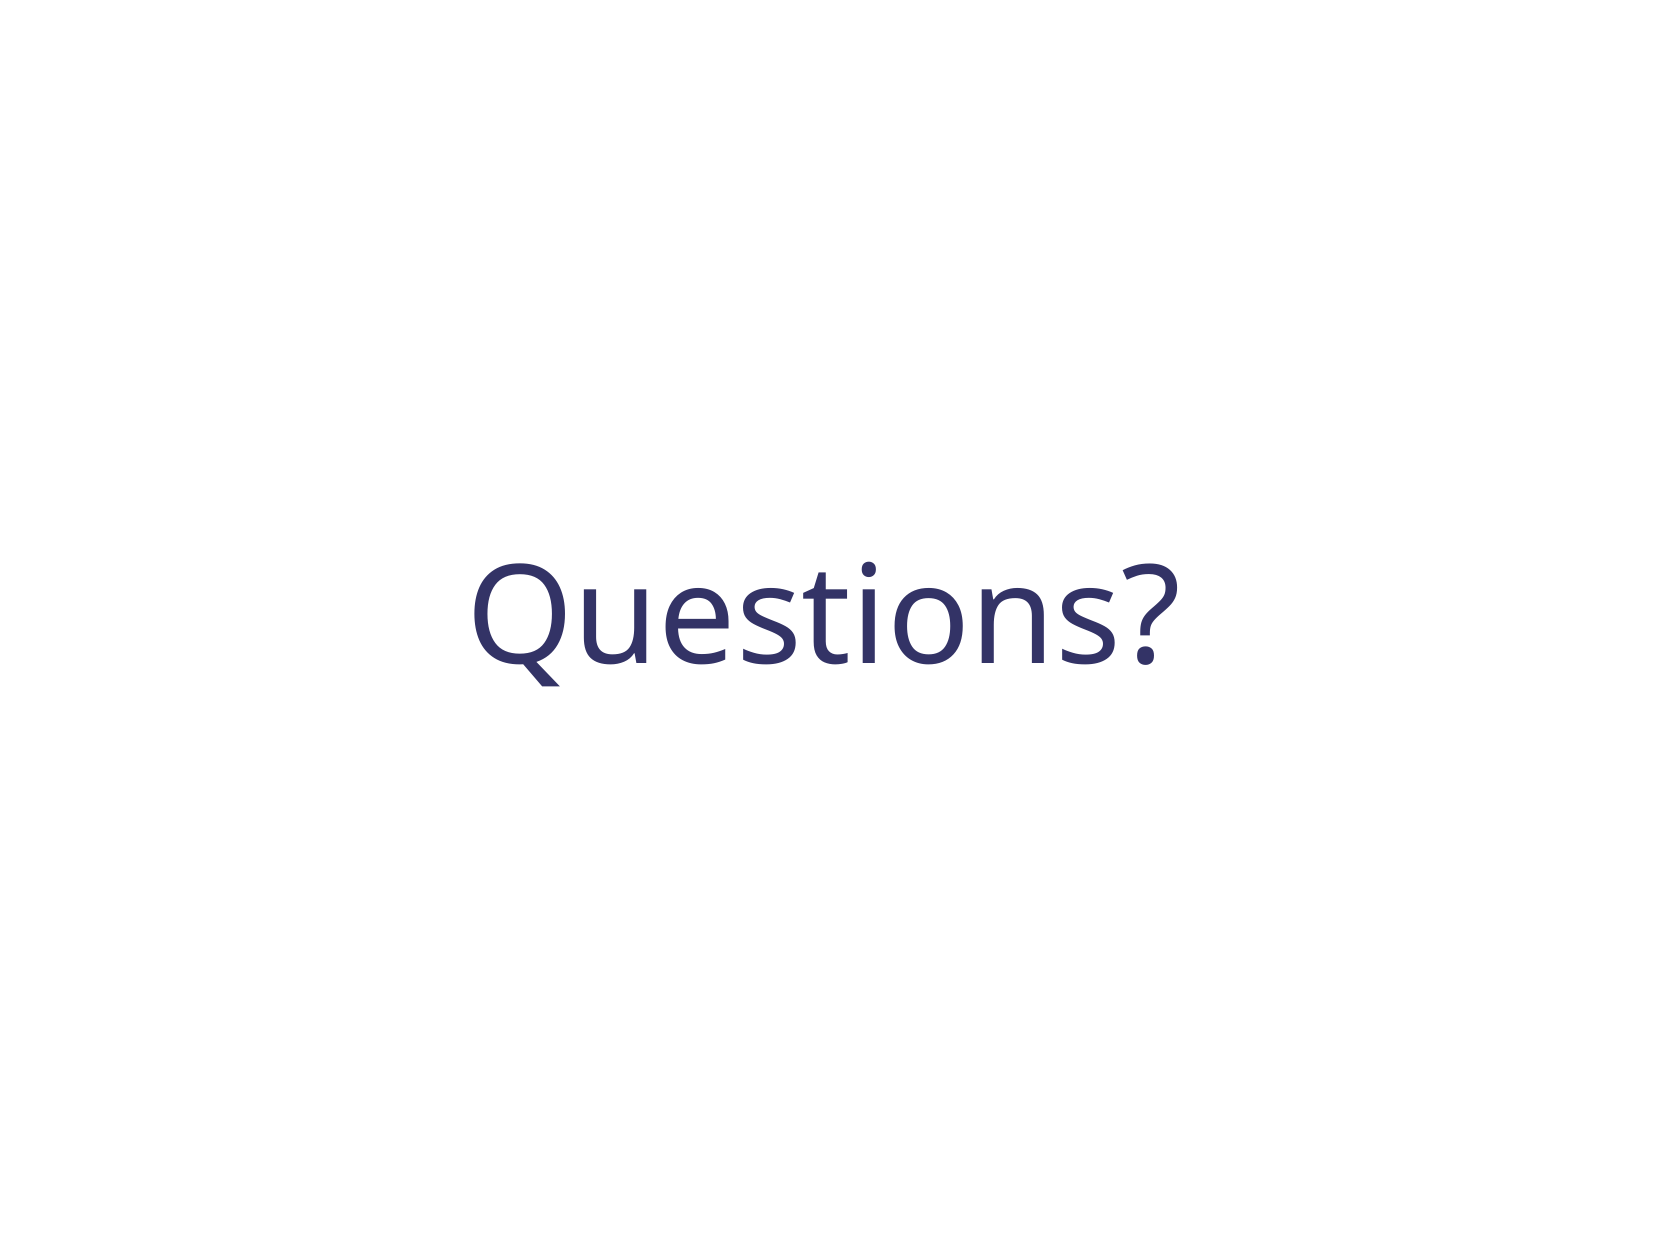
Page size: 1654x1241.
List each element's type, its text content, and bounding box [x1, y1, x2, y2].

title Questions? [79, 513, 1568, 707]
